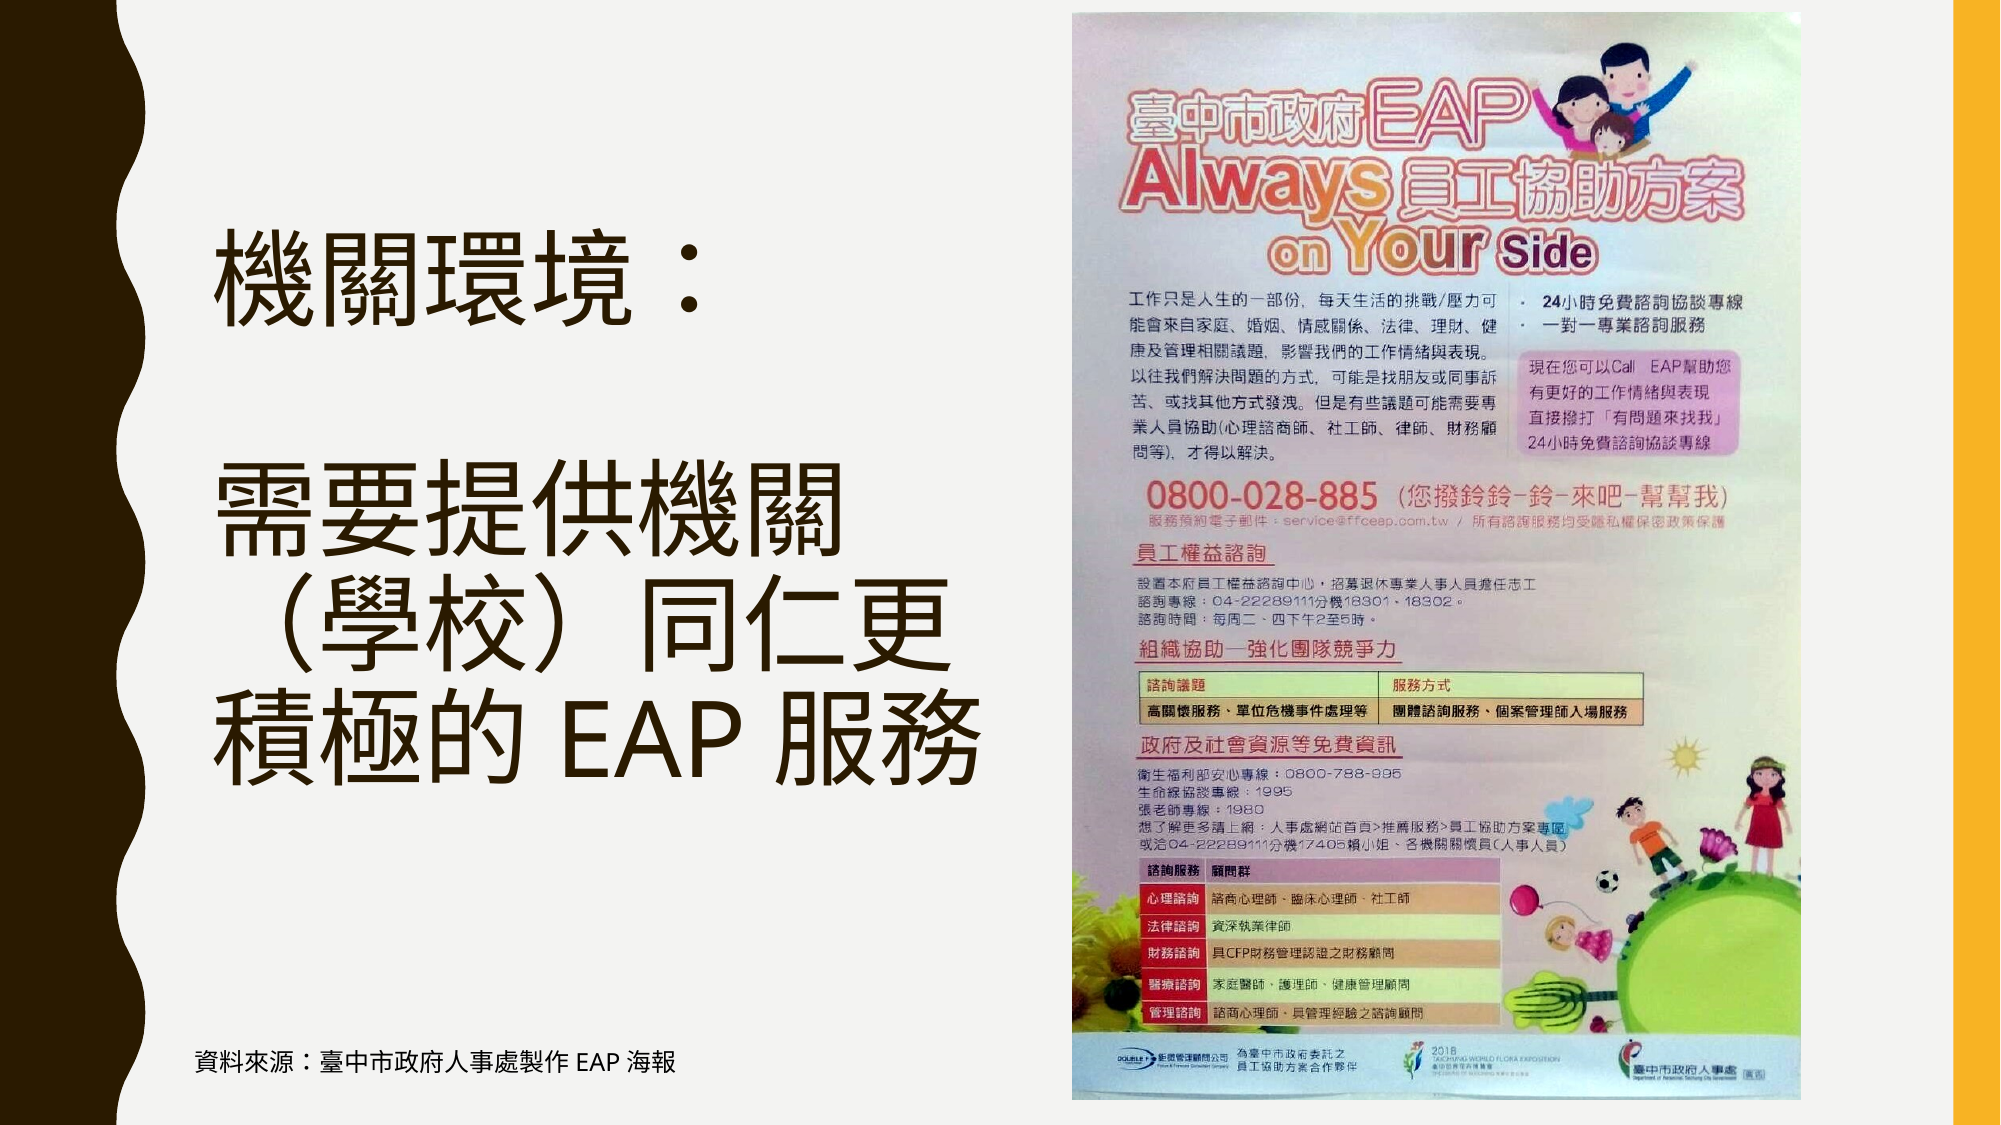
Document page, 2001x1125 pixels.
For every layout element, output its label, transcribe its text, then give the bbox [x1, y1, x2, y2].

text_box 資料來源：臺中市政府人事處製作EAP海報 [179, 1038, 784, 1084]
title 機關環境： 需要提供機關（學校）同仁更積極的EAP服務 [196, 219, 1059, 811]
picture [1072, 12, 1801, 1100]
